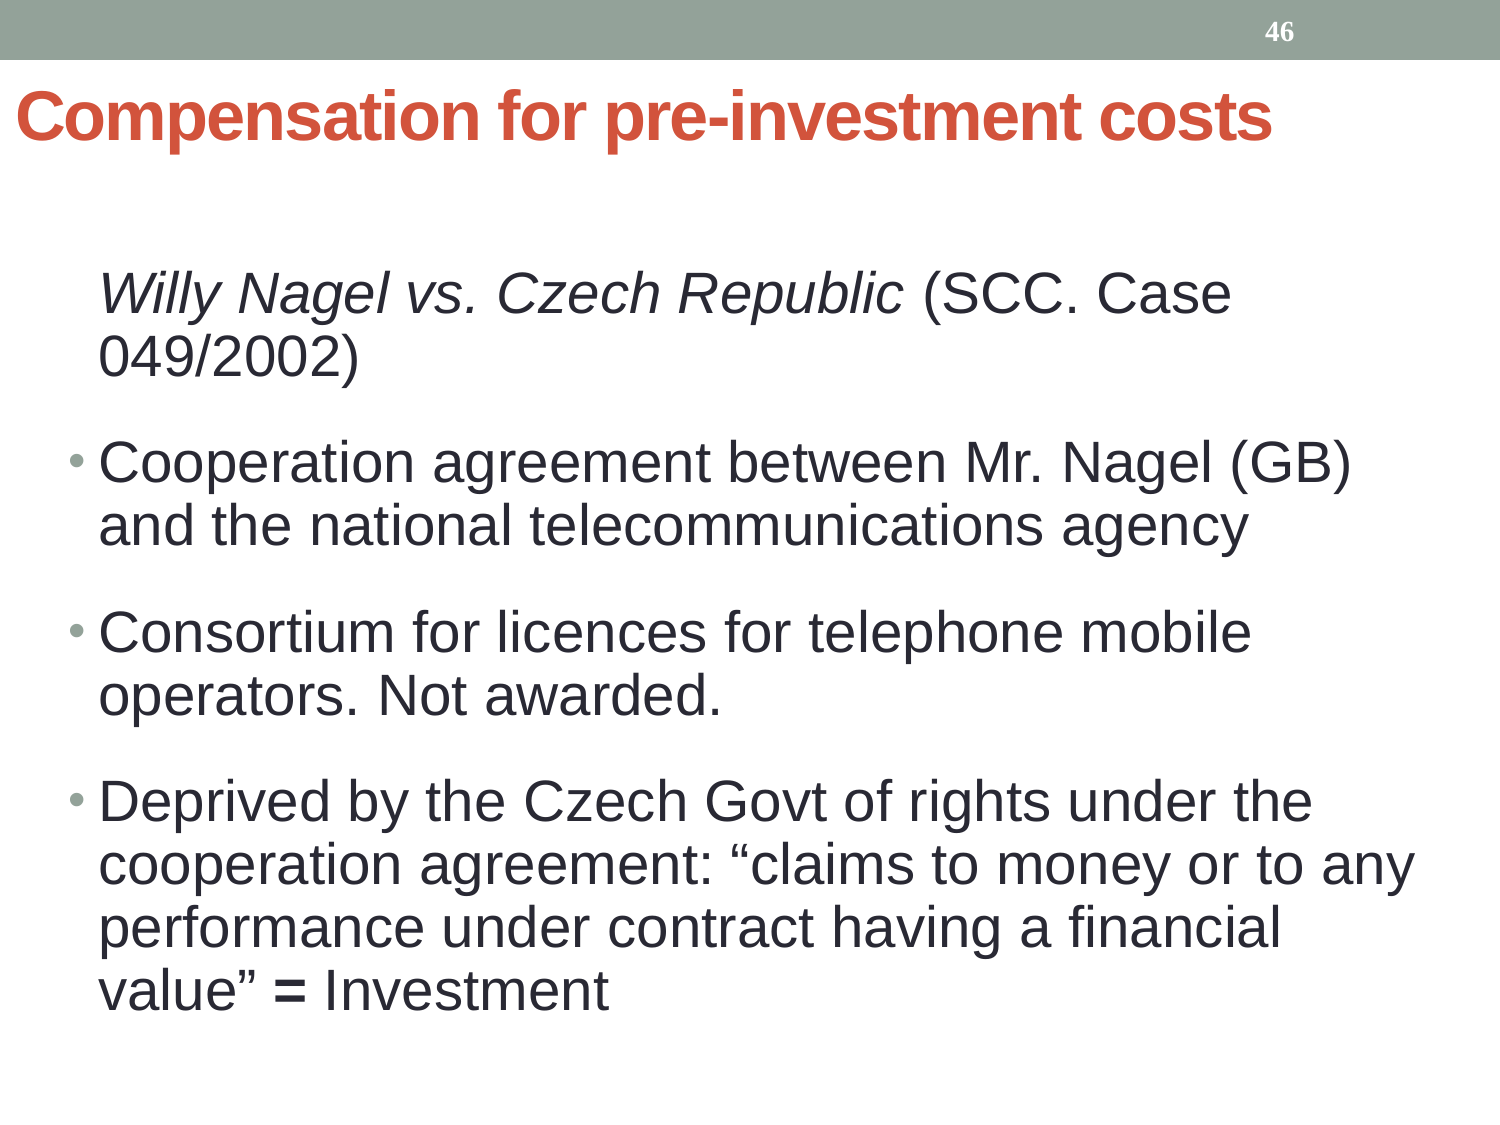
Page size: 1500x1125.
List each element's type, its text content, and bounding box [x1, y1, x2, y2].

list Willy Nagel vs. Czech Republic (SCC. Case 049/2002) Cooperation agreement between Mr. Nagel (GB) and the national telecommunications agency Consortium for licences for telephone mobile operators. Not awarded. Deprived by the Czech Govt of rights under the cooperation agreement: “claims to money or to any performance under contract having a financial value” = Investment [53, 255, 1454, 1087]
slide_number <編號> [1250, 3, 1425, 57]
title Compensation for pre-investment costs [0, 62, 1500, 162]
